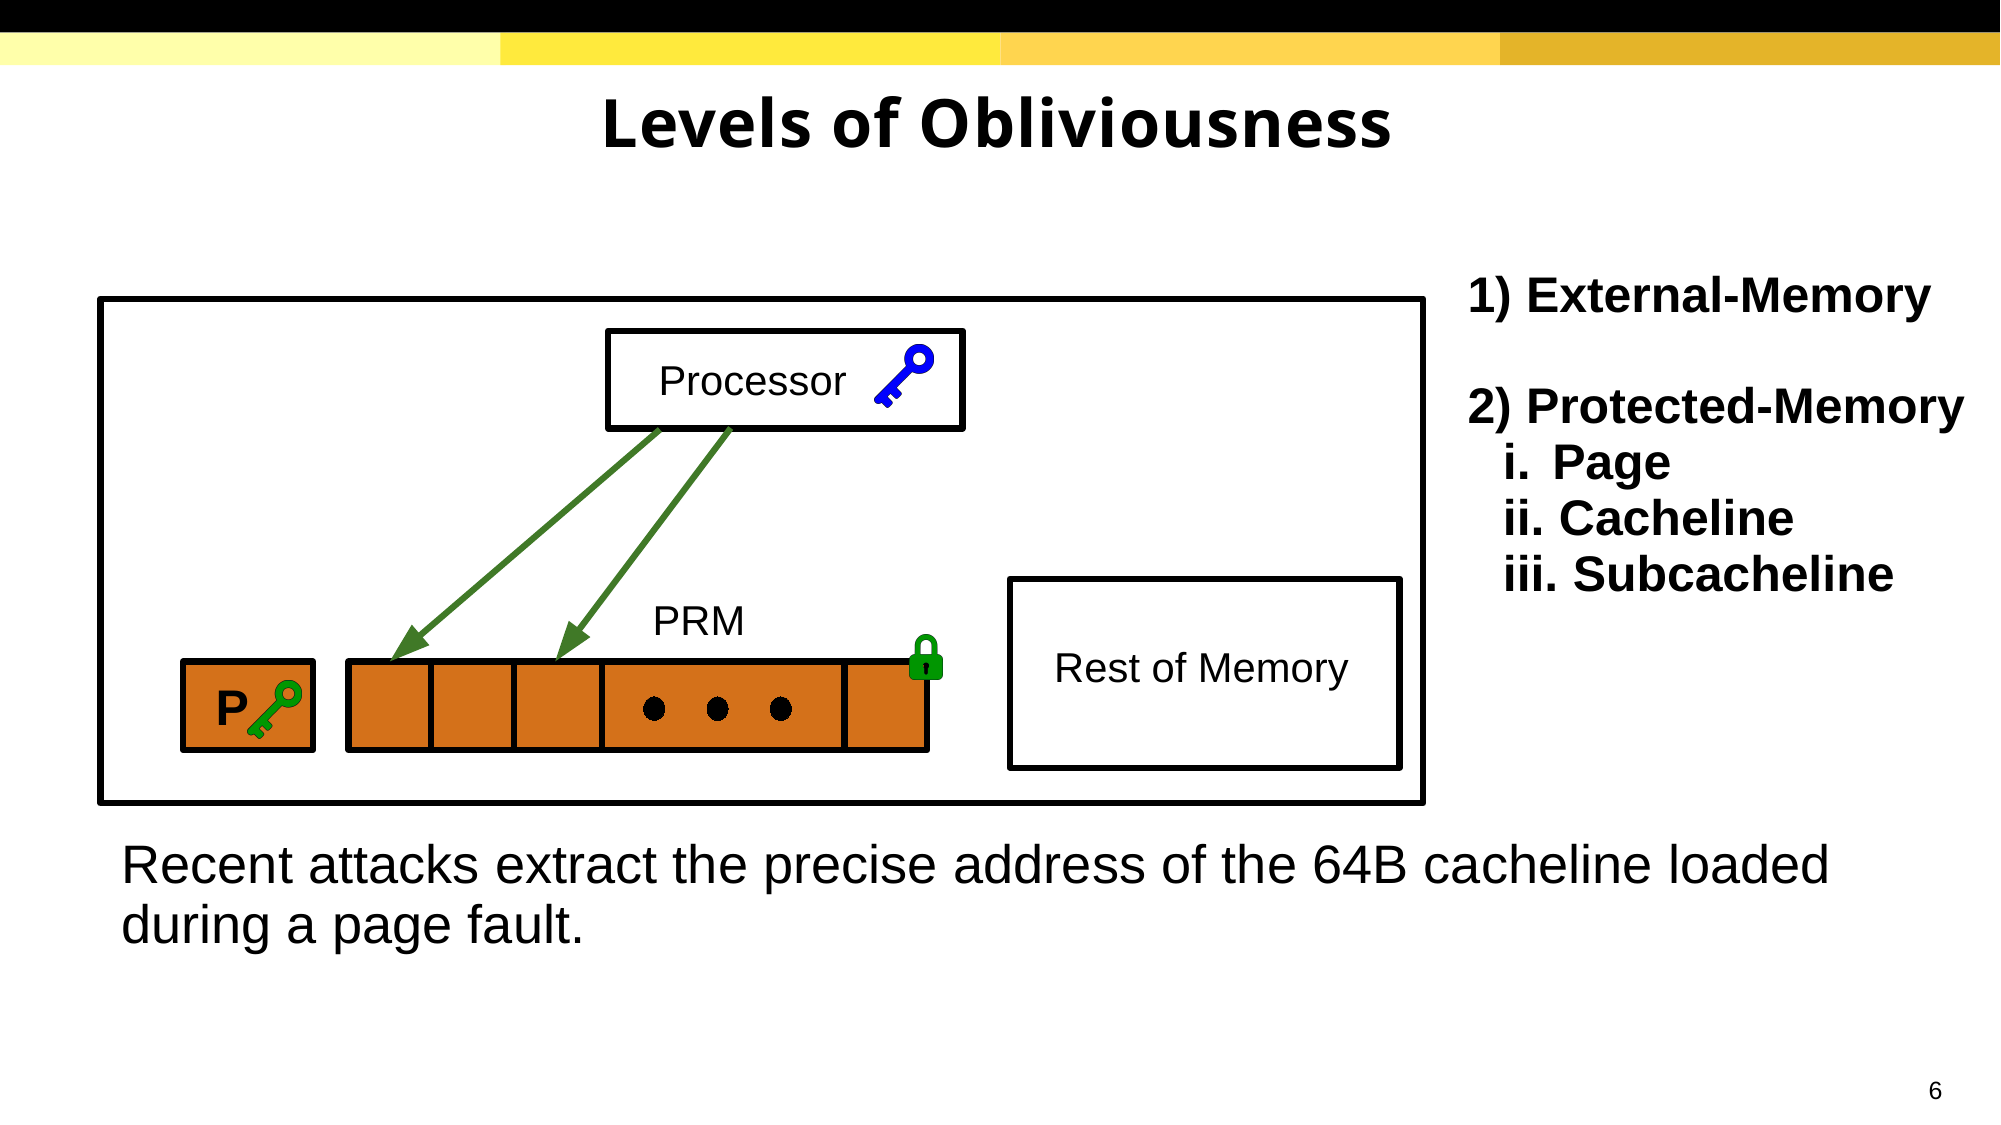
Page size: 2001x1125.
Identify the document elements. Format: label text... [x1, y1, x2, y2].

text_box [100, 298, 1424, 804]
title Levels of Obliviousness [48, 53, 1947, 201]
text_box Recent attacks extract the precise address of the 64B cacheline loaded during a page fault. [106, 826, 1855, 1016]
text_box Processor [643, 350, 880, 417]
text_box Rest of Memory [1039, 637, 1364, 700]
text_box P [200, 673, 264, 744]
picture [909, 634, 943, 680]
text_box 6 [1913, 1069, 1958, 1113]
text_box PRM [637, 590, 761, 652]
picture [874, 344, 934, 408]
picture [247, 680, 302, 739]
text_box External-Memory Protected-Memory Page Cacheline Subcacheline [1452, 259, 1985, 610]
